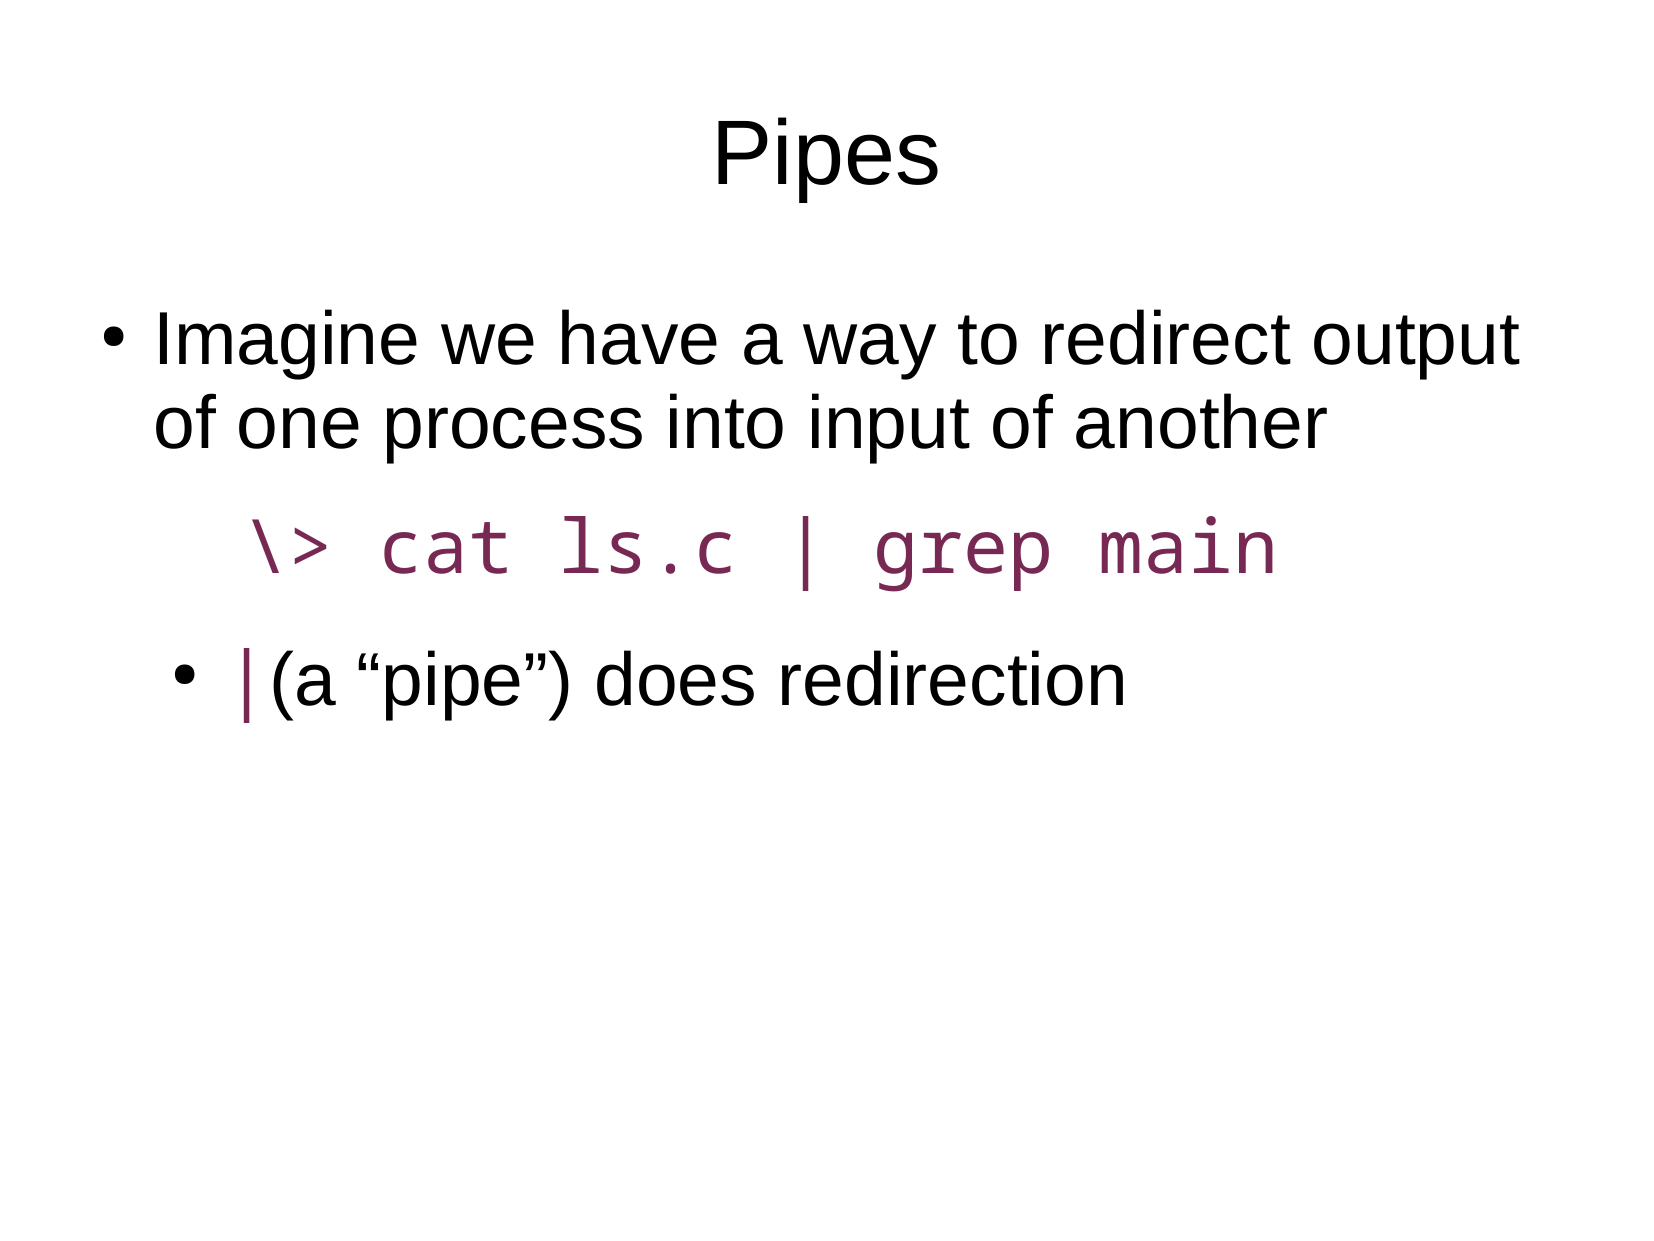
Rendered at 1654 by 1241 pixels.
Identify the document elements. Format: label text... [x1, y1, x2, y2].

title Pipes [82, 49, 1571, 257]
list Imagine we have a way to redirect output of one process into input of another \> cat ls.c | grep main |(a “pipe”) does redirection [82, 296, 1571, 1206]
